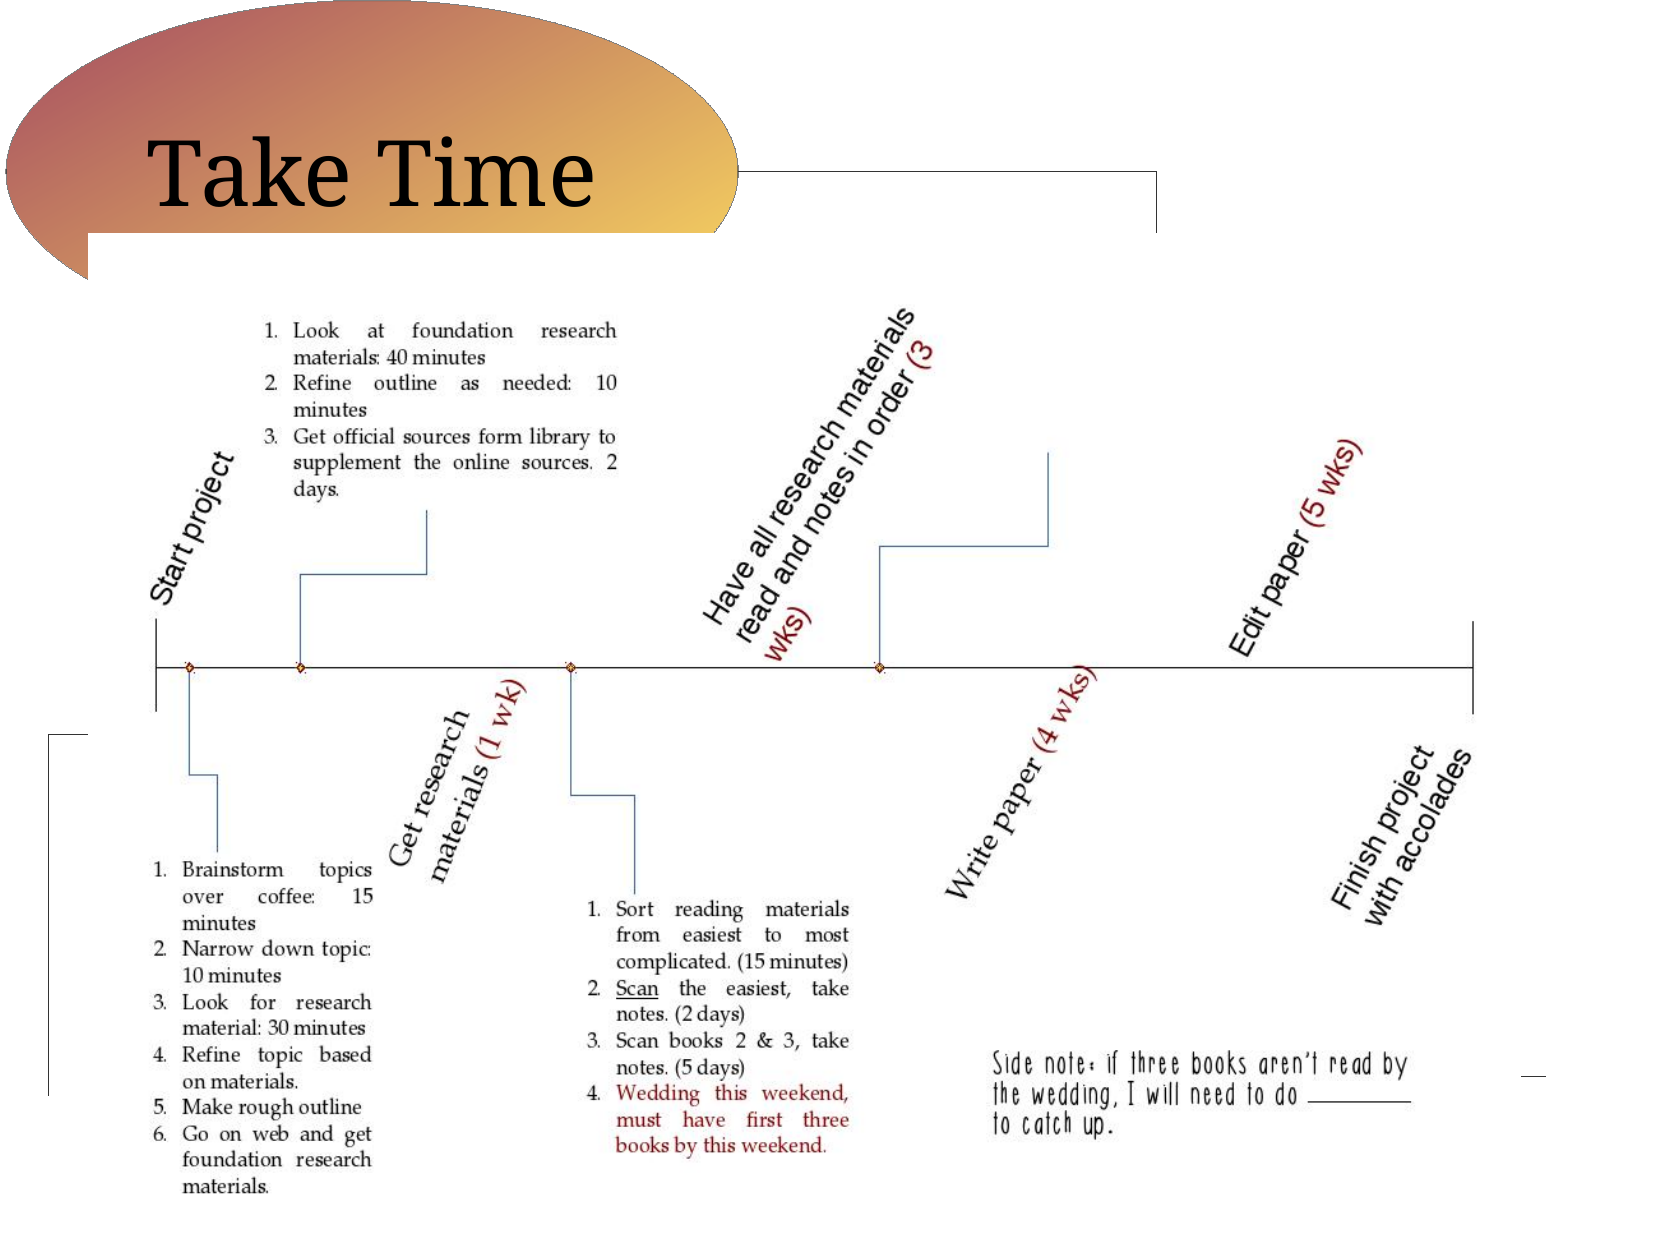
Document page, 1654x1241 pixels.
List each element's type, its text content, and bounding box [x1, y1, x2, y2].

picture [88, 233, 1521, 1241]
text_box Take Time [5, 0, 739, 280]
